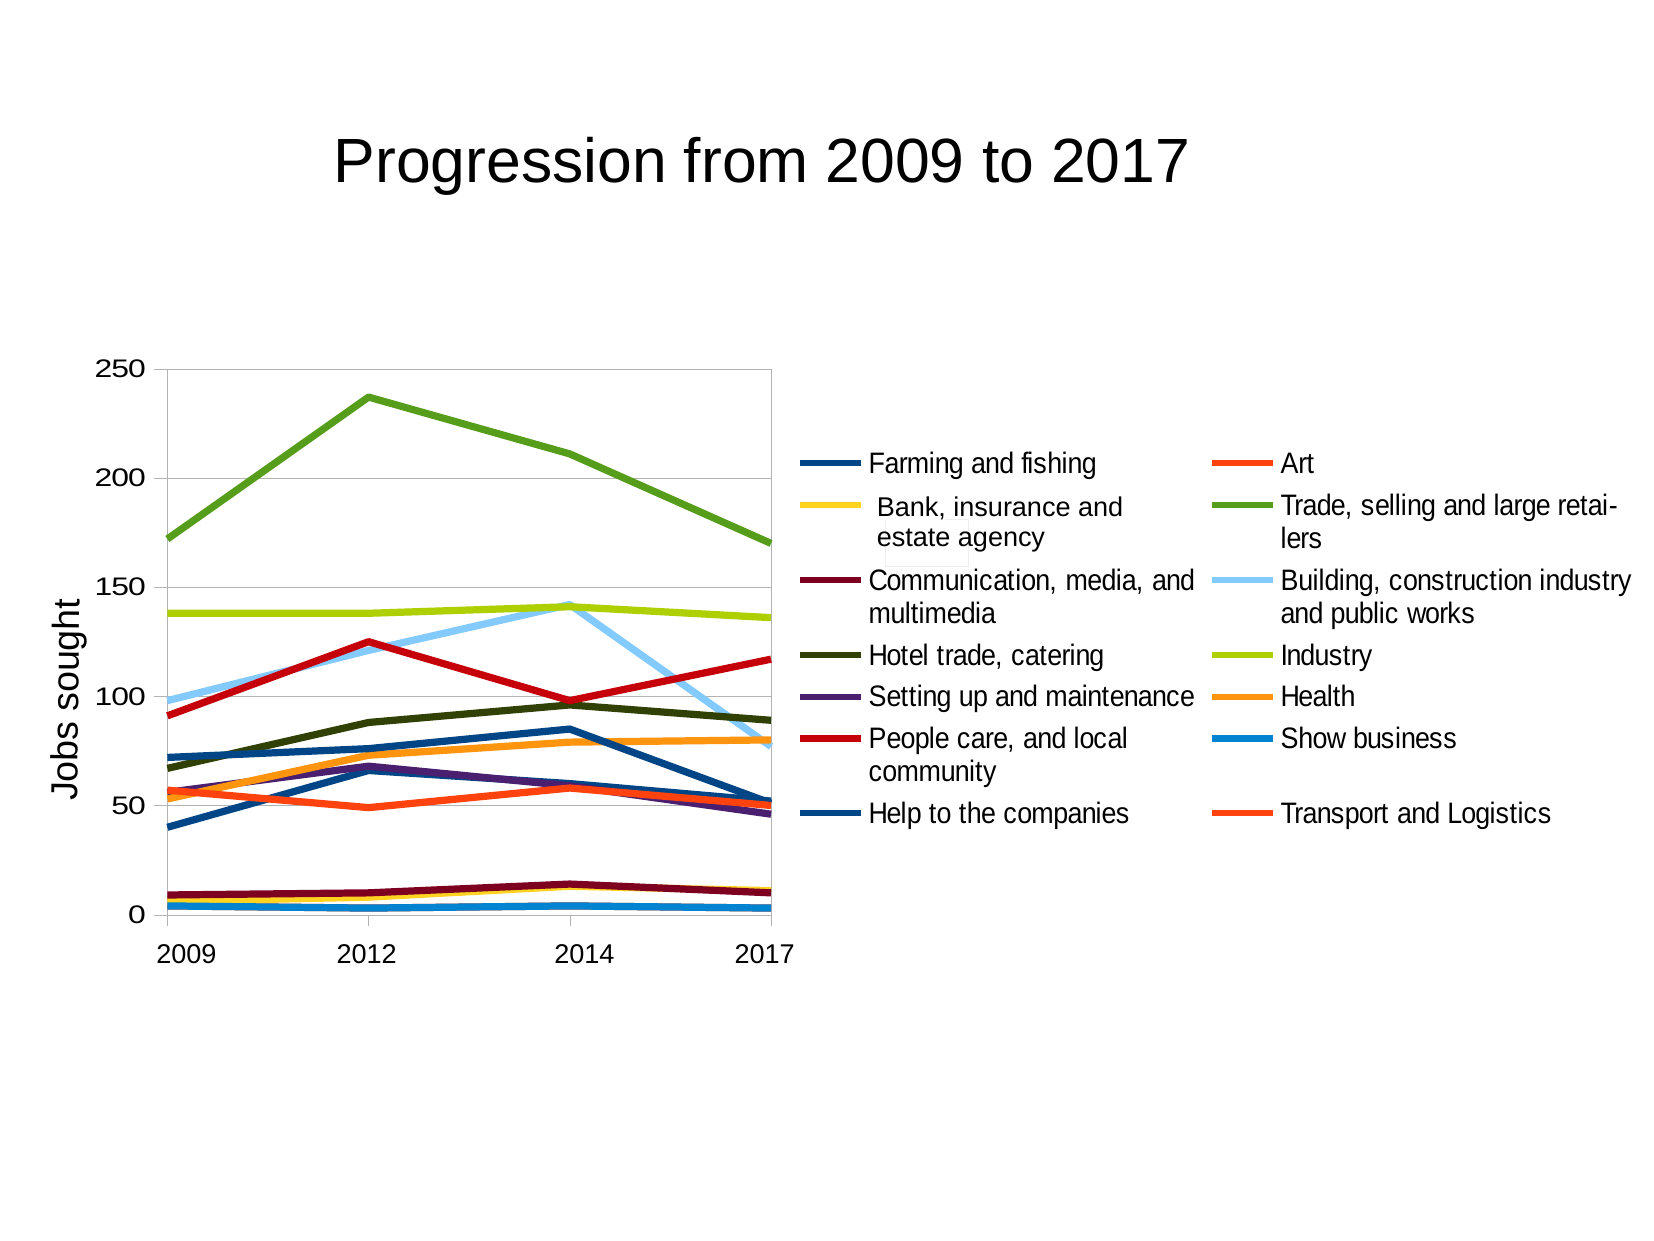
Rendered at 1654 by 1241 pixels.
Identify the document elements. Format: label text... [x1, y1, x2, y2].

picture [94, 354, 780, 932]
text_box 2009 2012 2014 2017 [141, 931, 815, 1007]
text_box Progression from 2009 to 2017 [318, 118, 1300, 203]
text_box Bank, insurance and estate agency [862, 484, 1217, 626]
picture [791, 438, 1642, 839]
text_box Jobs sought [35, 555, 96, 816]
